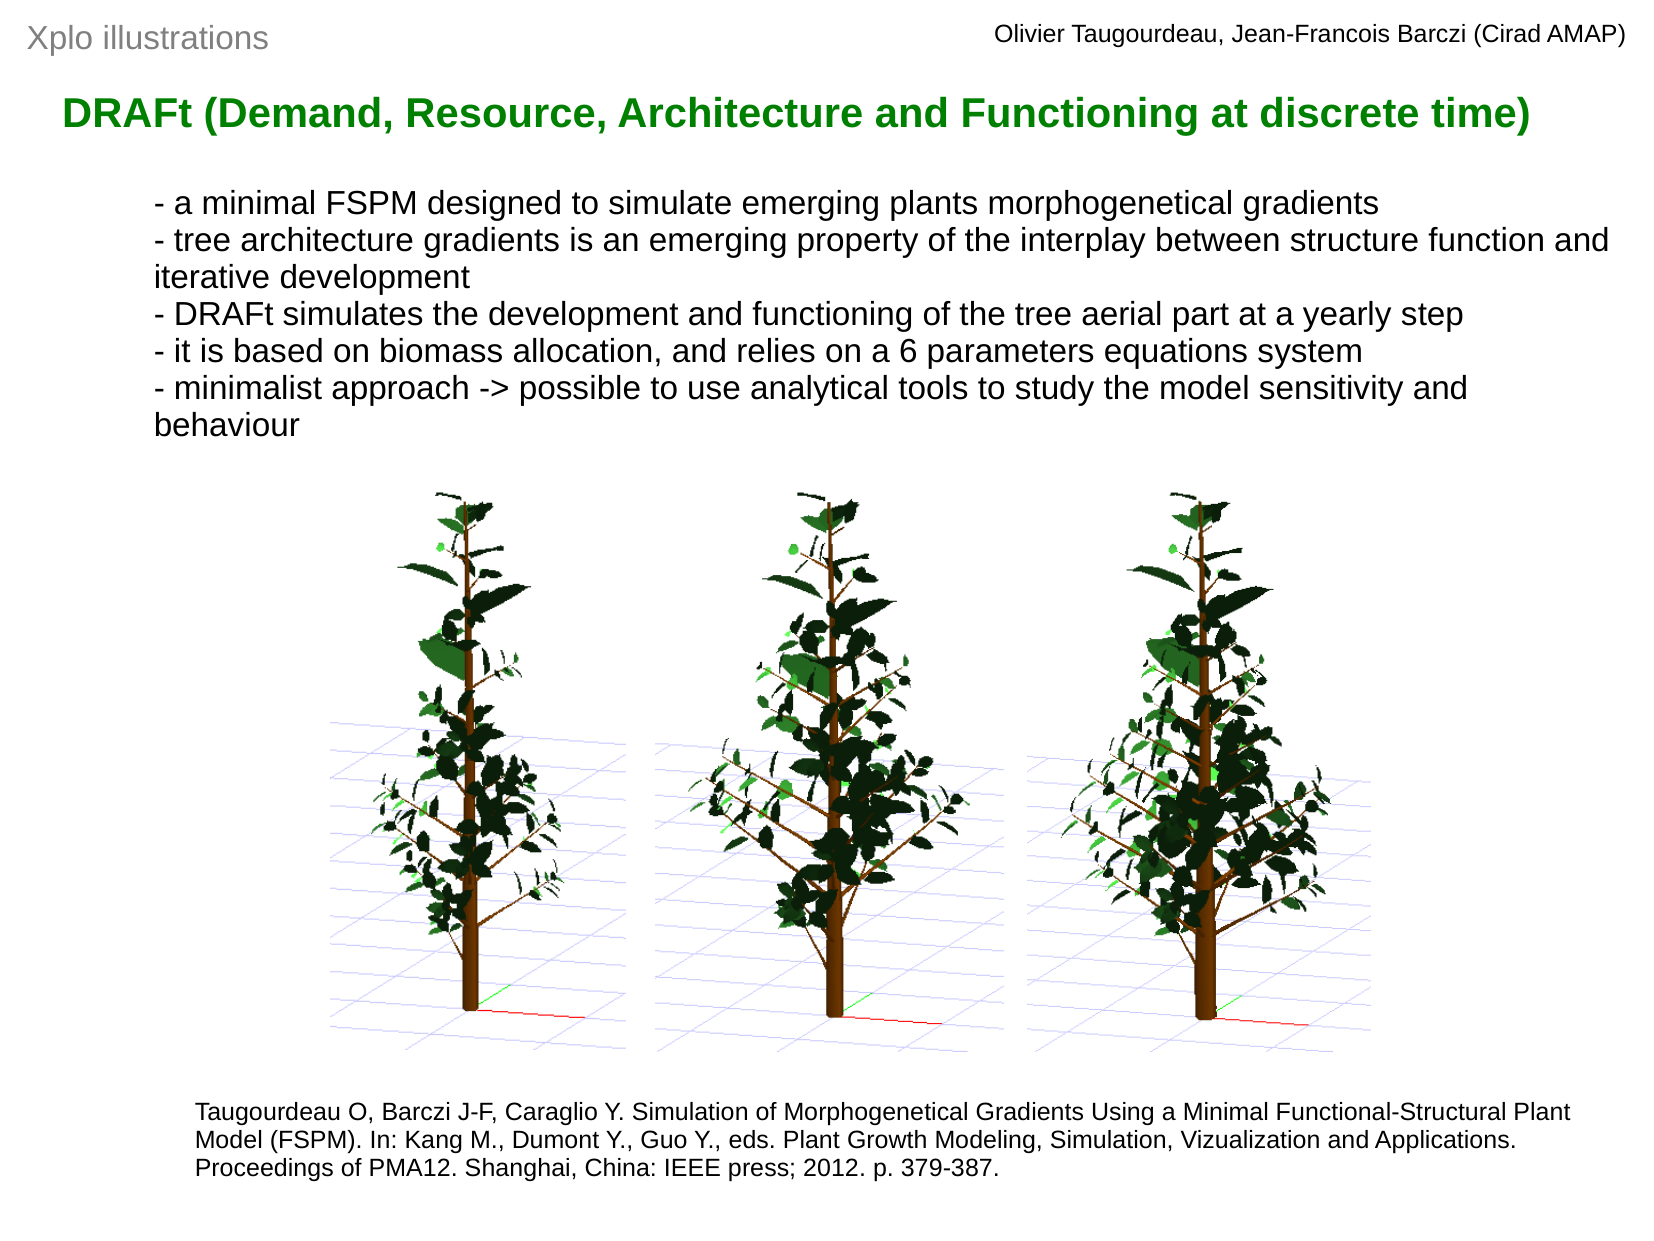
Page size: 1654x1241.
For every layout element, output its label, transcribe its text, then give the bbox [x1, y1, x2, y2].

picture [1027, 467, 1371, 1052]
picture [330, 464, 626, 1050]
text_box - a minimal FSPM designed to simulate emerging plants morphogenetical gradients - tree architecture gradients is an emerging property of the interplay between structure function and iterative development - DRAFt simulates the development and functioning of the tree aerial part at a yearly step - it is based on biomass allocation, and relies on a 6 parameters equations system - minimalist approach -> possible to use analytical tools to study the model sensitivity and behaviour [138, 177, 1630, 452]
picture [655, 469, 1004, 1052]
text_box Olivier Taugourdeau, Jean-Francois Barczi (Cirad AMAP) [670, 11, 1642, 55]
text_box DRAFt (Demand, Resource, Architecture and Functioning at discrete time) [47, 82, 1654, 144]
text_box Taugourdeau O, Barczi J-F, Caraglio Y. Simulation of Morphogenetical Gradients Using a Minimal Functional-Structural Plant Model (FSPM). In: Kang M., Dumont Y., Guo Y., eds. Plant Growth Modeling, Simulation, Vizualization and Applications. Proceedings of PMA12. Shanghai, China: IEEE press; 2012. p. 379-387. [180, 1090, 1642, 1217]
text_box Xplo illustrations [11, 11, 426, 64]
